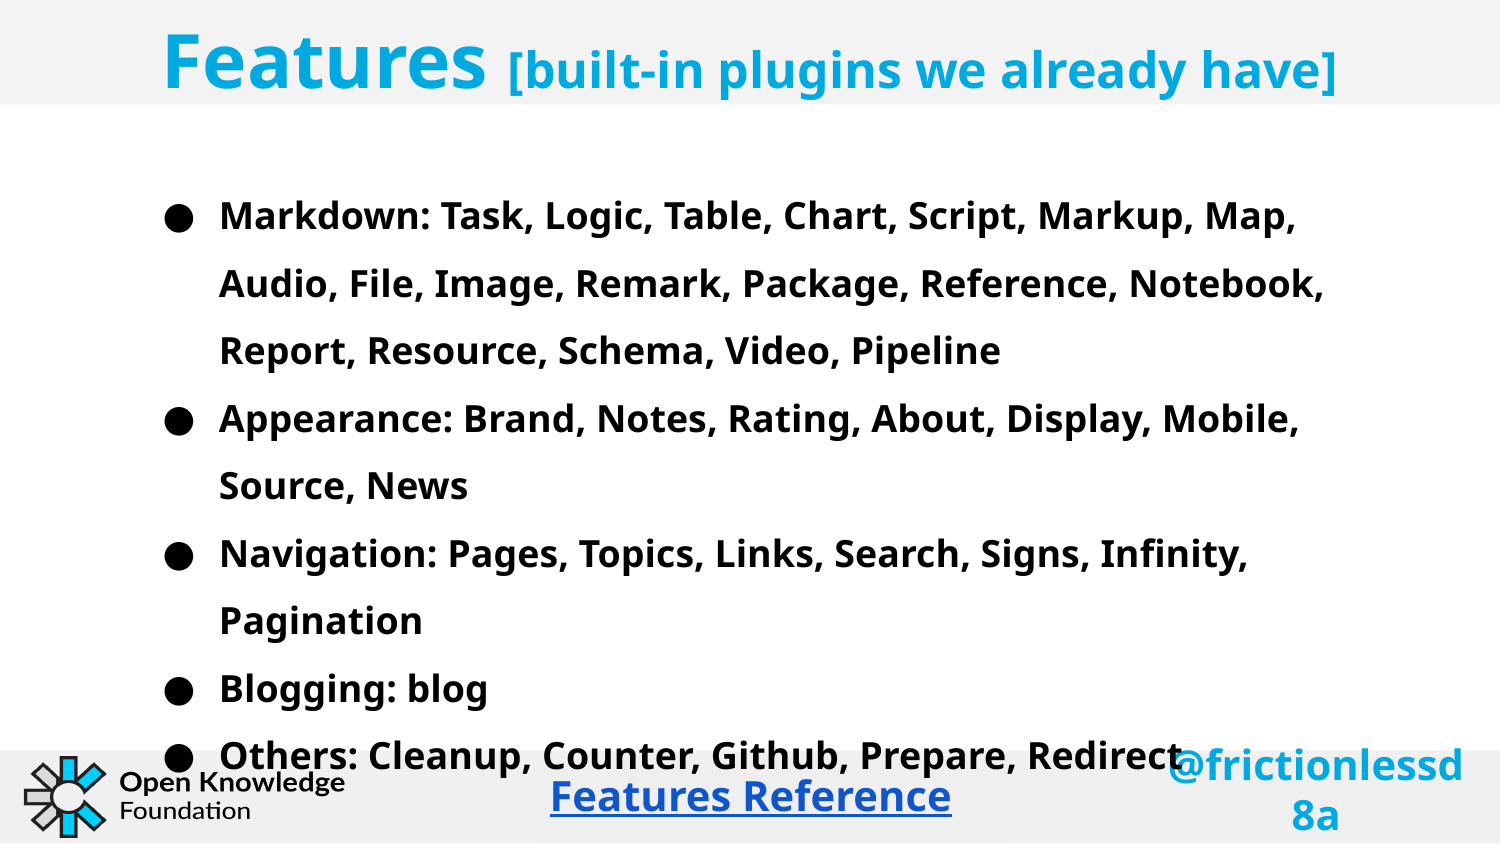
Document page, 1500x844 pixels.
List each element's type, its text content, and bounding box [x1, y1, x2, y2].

text_box Features Reference [534, 793, 1008, 842]
text_box Features [built-in plugins we already have] [0, 0, 1500, 105]
text_box @frictionlessd8a [1143, 757, 1489, 821]
text_box Markdown: Task, Logic, Table, Chart, Script, Markup, Map, Audio, File, Image, Remark, Package, Reference, Notebook, Report, Resource, Schema, Video, Pipeline Appearance: Brand, Notes, Rating, About, Display, Mobile, Source, News Navigation: Pages, Topics, Links, Search, Signs, Infinity, Pagination Blogging: blog Others: Cleanup, Counter, Github, Prepare, Redirect [128, 154, 1413, 793]
picture [12, 750, 356, 844]
